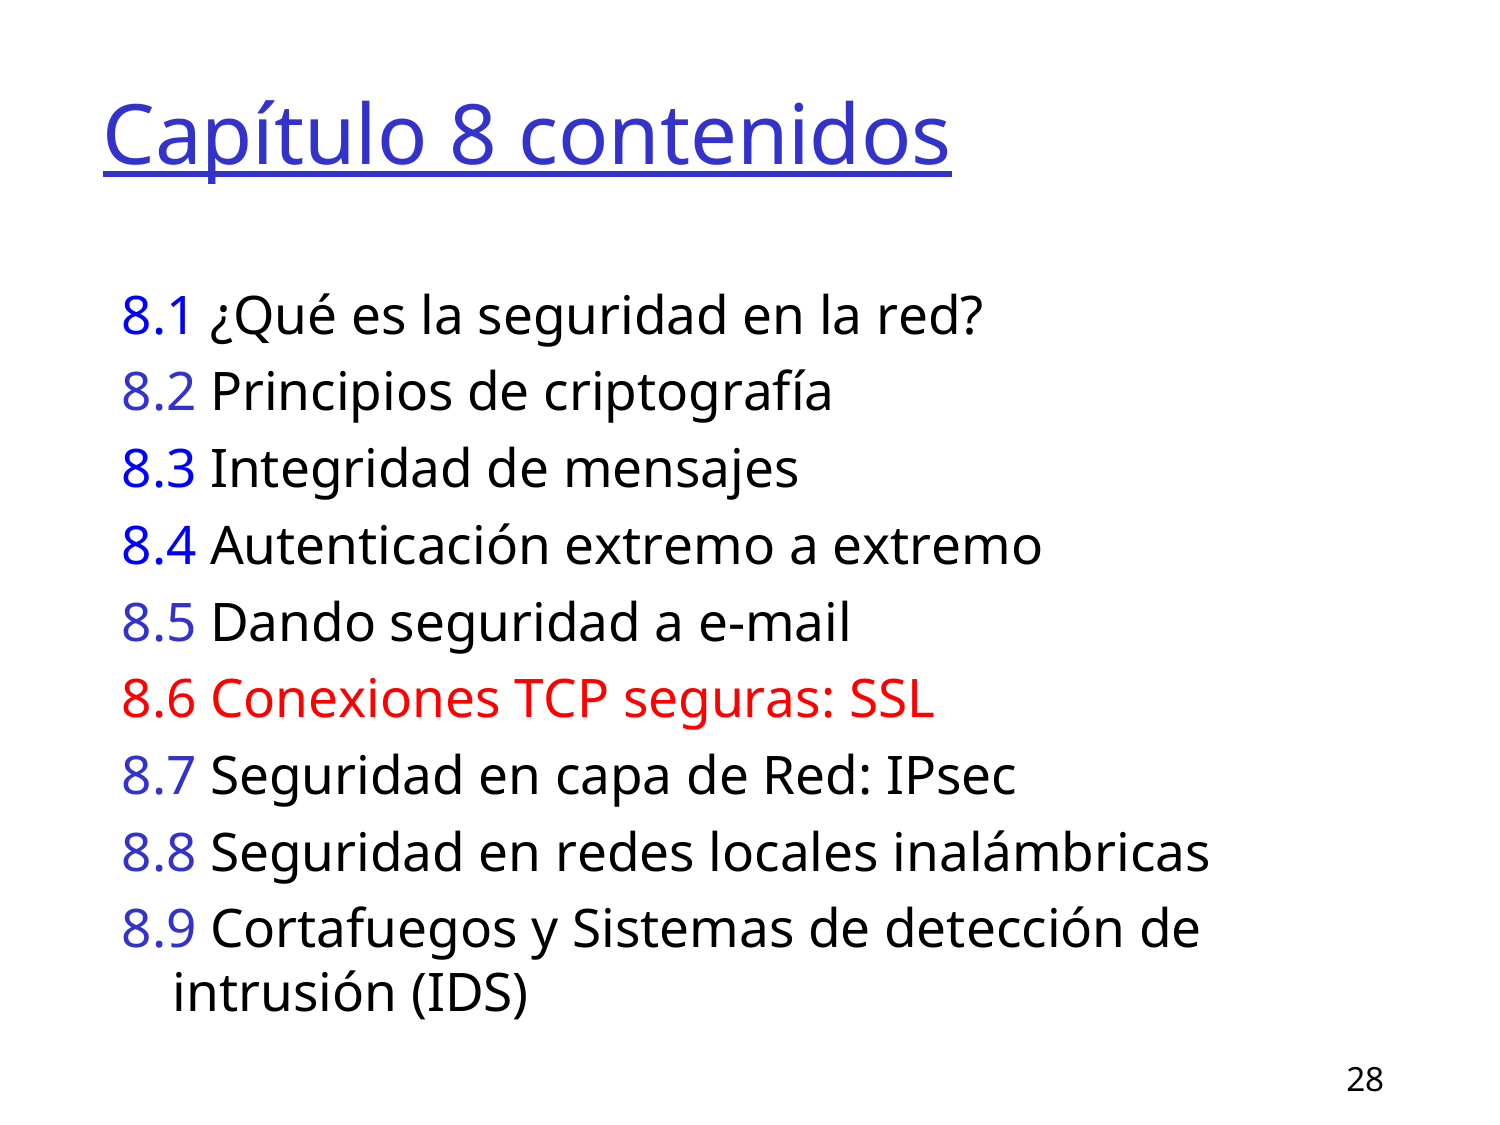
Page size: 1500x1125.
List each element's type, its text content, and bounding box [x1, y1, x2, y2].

title Capítulo 8 contenidos [87, 37, 1363, 225]
list 8.1 ¿Qué es la seguridad en la red? 8.2 Principios de criptografía 8.3 Integridad de mensajes 8.4 Autenticación extremo a extremo 8.5 Dando seguridad a e-mail 8.6 Conexiones TCP seguras: SSL 8.7 Seguridad en capa de Red: IPsec 8.8 Seguridad en redes locales inalámbricas 8.9 Cortafuegos y Sistemas de detección de intrusión (IDS) [106, 273, 1382, 1037]
